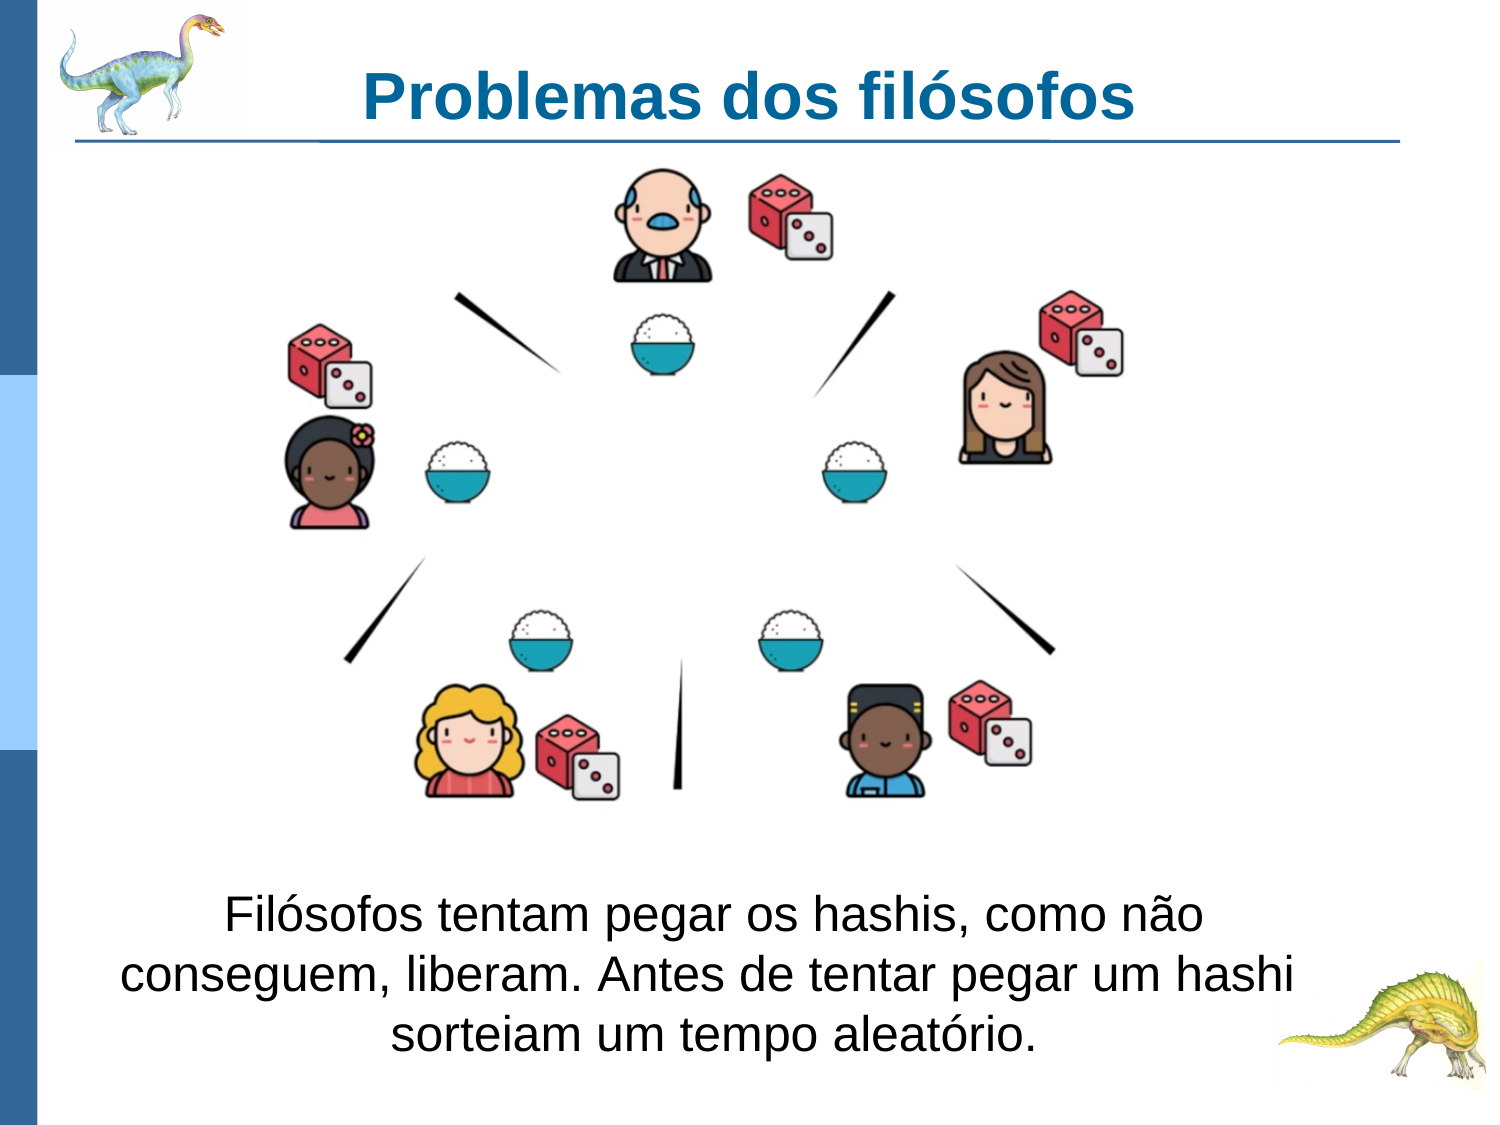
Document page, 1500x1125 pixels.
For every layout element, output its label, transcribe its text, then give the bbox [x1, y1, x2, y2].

text_box Problemas dos filósofos [75, 45, 1426, 141]
text_box Filósofos tentam pegar os hashis, como não conseguem, liberam. Antes de tentar pegar um hashi sorteiam um tempo aleatório. [82, 874, 1347, 1069]
picture [260, 162, 1134, 821]
picture [46, 0, 243, 149]
picture [1275, 959, 1486, 1090]
